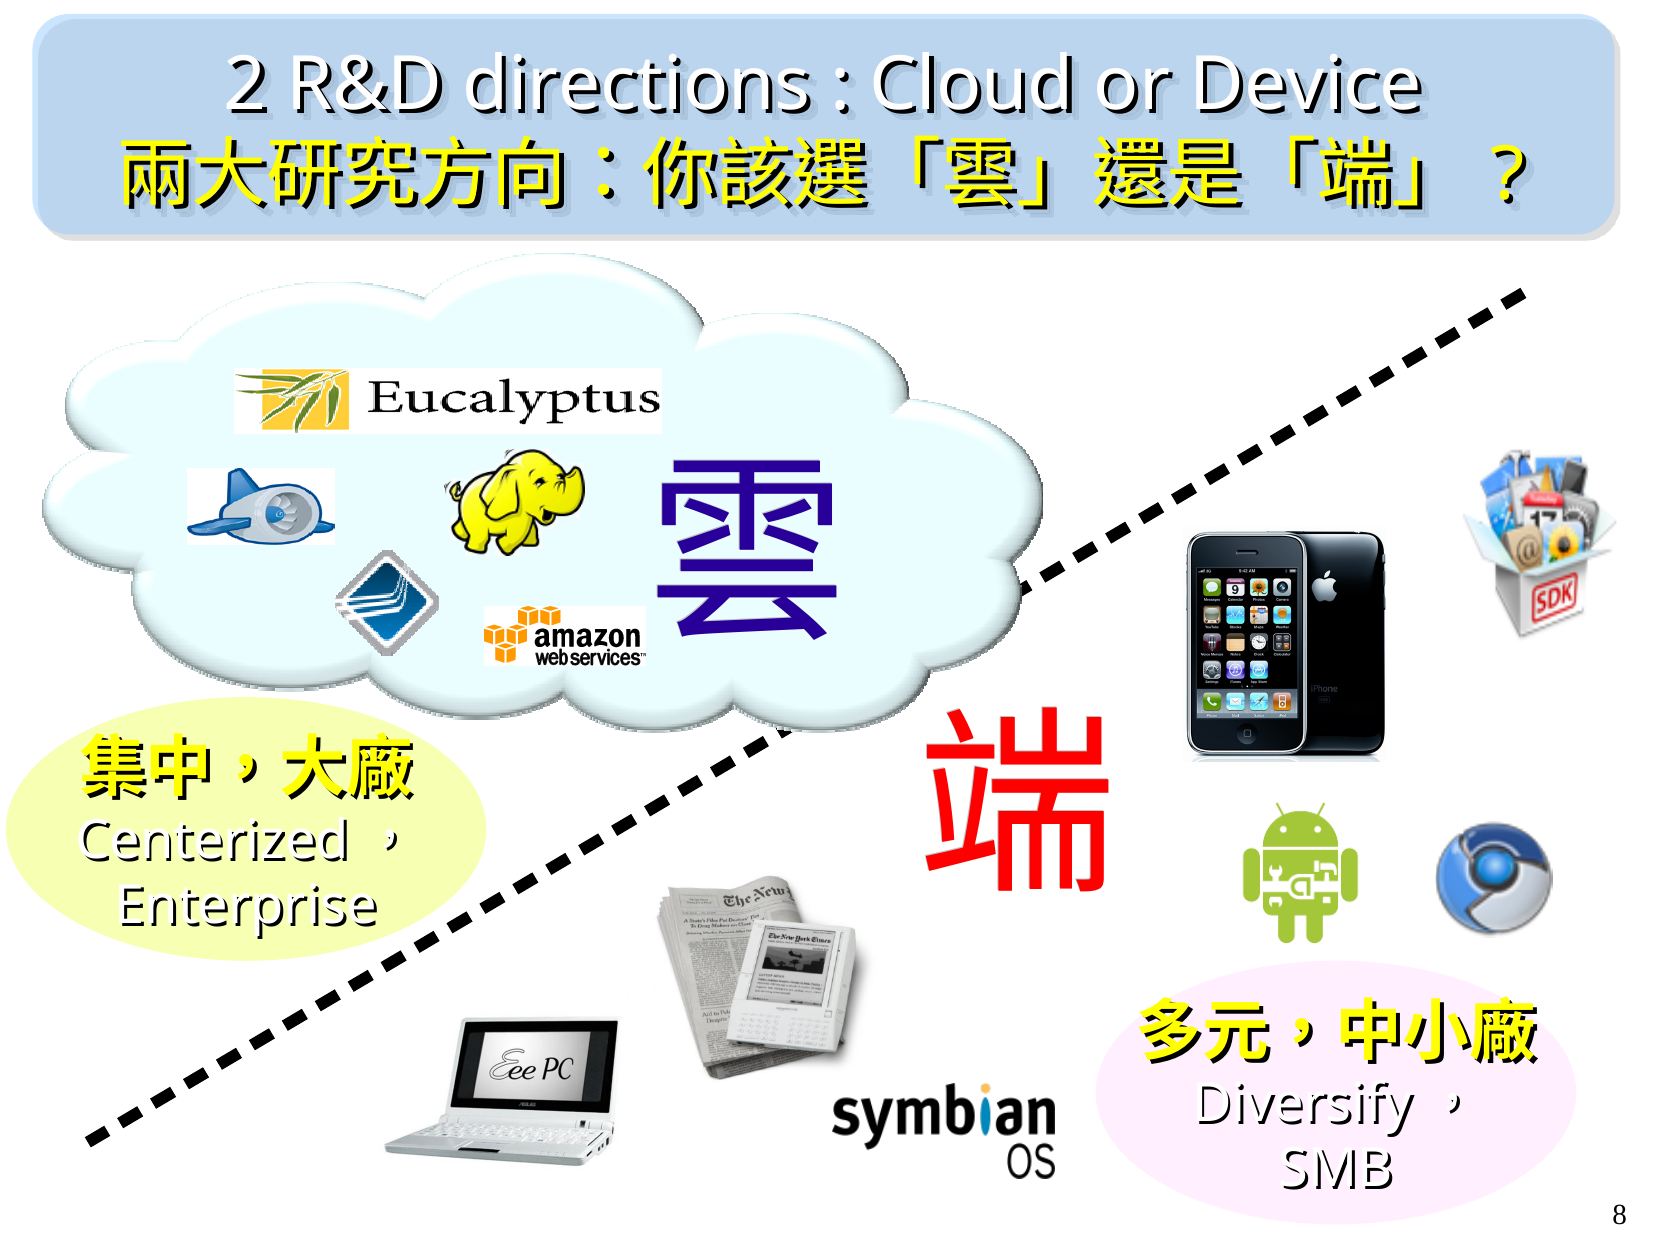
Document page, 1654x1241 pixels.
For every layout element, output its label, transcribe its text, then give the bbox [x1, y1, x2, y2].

picture [380, 995, 629, 1182]
picture [41, 251, 1043, 733]
picture [1183, 784, 1418, 964]
text_box 2 R&D directions : Cloud or Device 兩大研究方向：你該選「雲」還是「端」? [32, 13, 1615, 235]
text_box 多元，中小廠 Diversify， SMB [1095, 960, 1577, 1225]
picture [1183, 392, 1634, 762]
picture [650, 872, 1055, 1179]
text_box 端 [902, 667, 1137, 923]
text_box 雲 [632, 415, 868, 671]
picture [1435, 820, 1553, 938]
text_box 集中，大廠 Centerized， Enterprise [5, 697, 487, 961]
